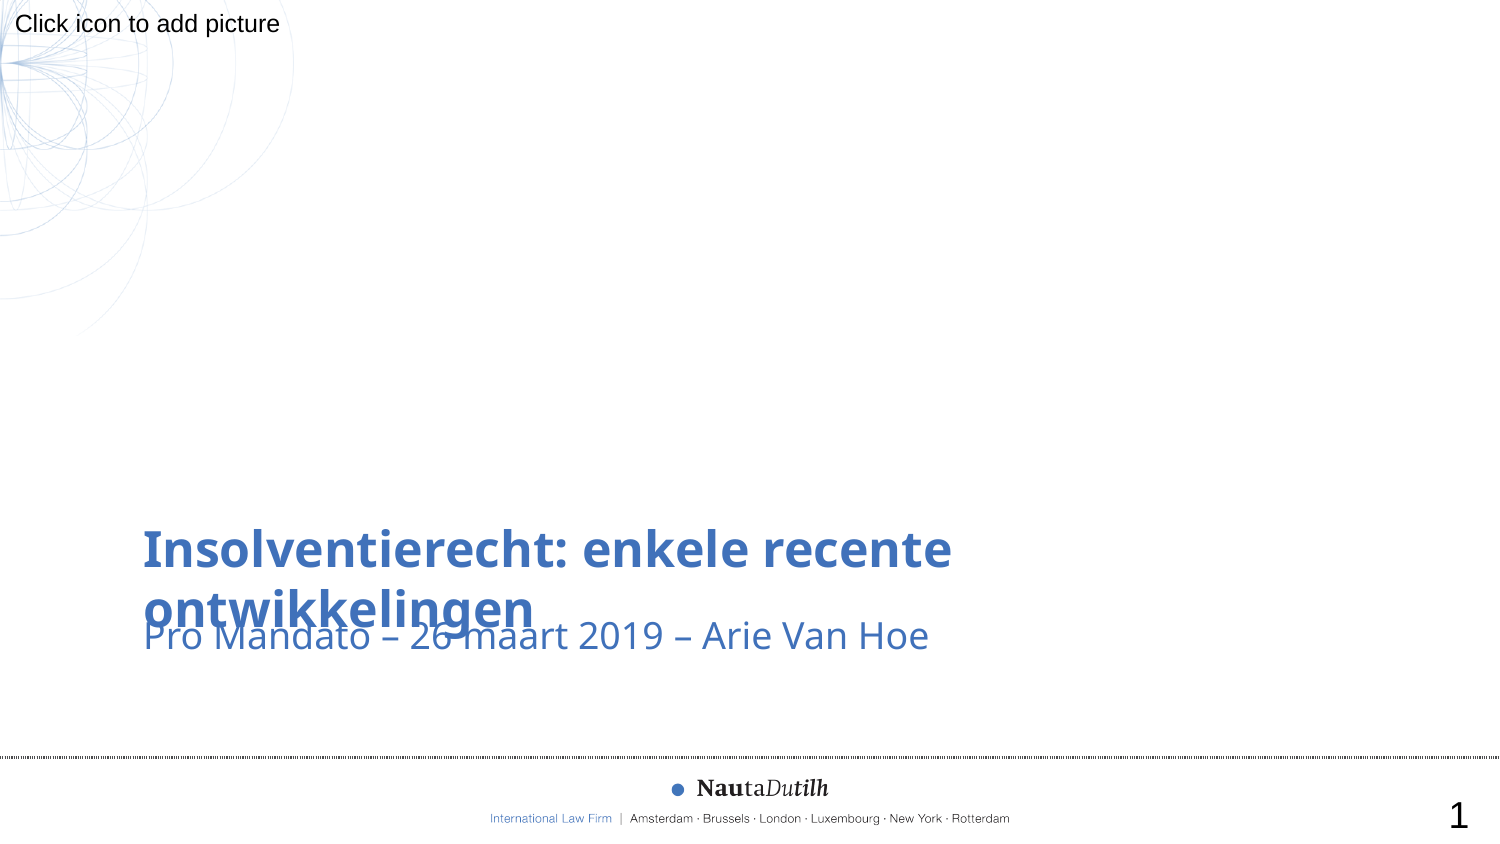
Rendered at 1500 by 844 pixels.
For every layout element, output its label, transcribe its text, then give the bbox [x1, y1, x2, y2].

slide_number <getal> [1433, 783, 1500, 819]
picture [465, 767, 1035, 836]
title Insolventierecht: enkele recente ontwikkelingen [128, 510, 1372, 604]
picture [0, 0, 299, 348]
subtitle Pro Mandato – 26 maart 2019 – Arie Van Hoe [128, 604, 1372, 684]
